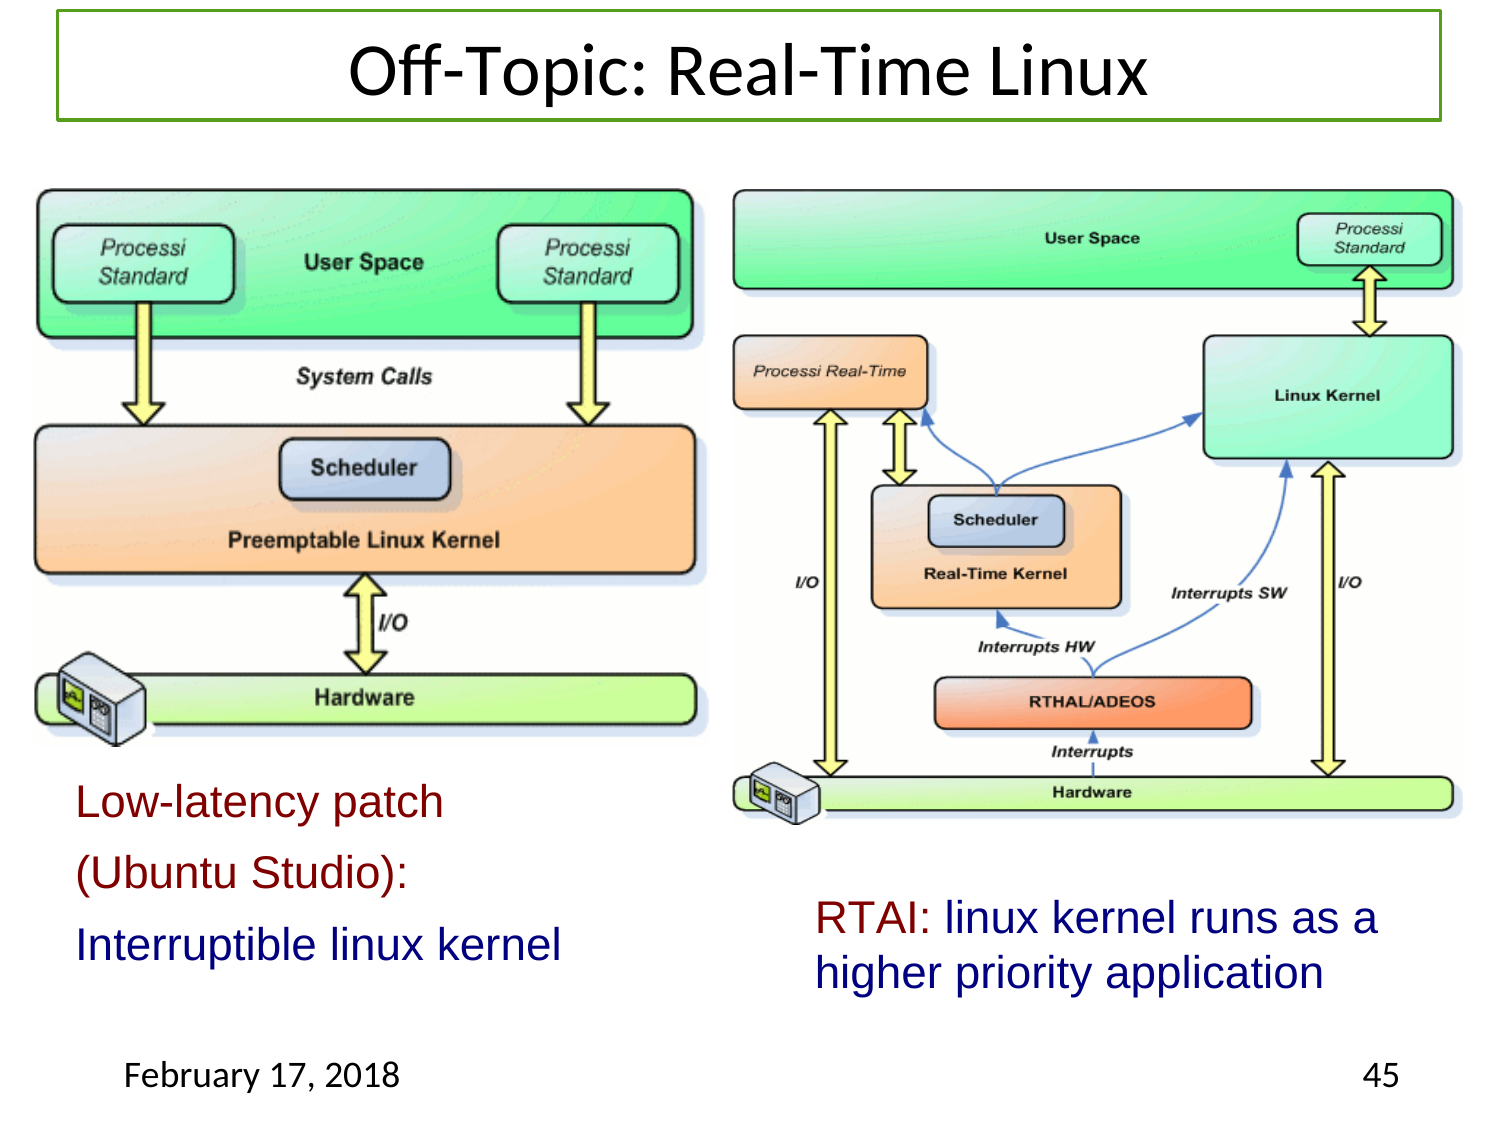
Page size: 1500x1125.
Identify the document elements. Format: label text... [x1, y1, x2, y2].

text_box RTAI: linux kernel runs as a higher priority application [739, 872, 1453, 1013]
text_box Low-latency patch (Ubuntu Studio): Interruptible linux kernel [0, 765, 713, 976]
picture [33, 188, 709, 747]
picture [732, 189, 1463, 826]
title Off-Topic: Real-Time Linux [57, 10, 1441, 121]
